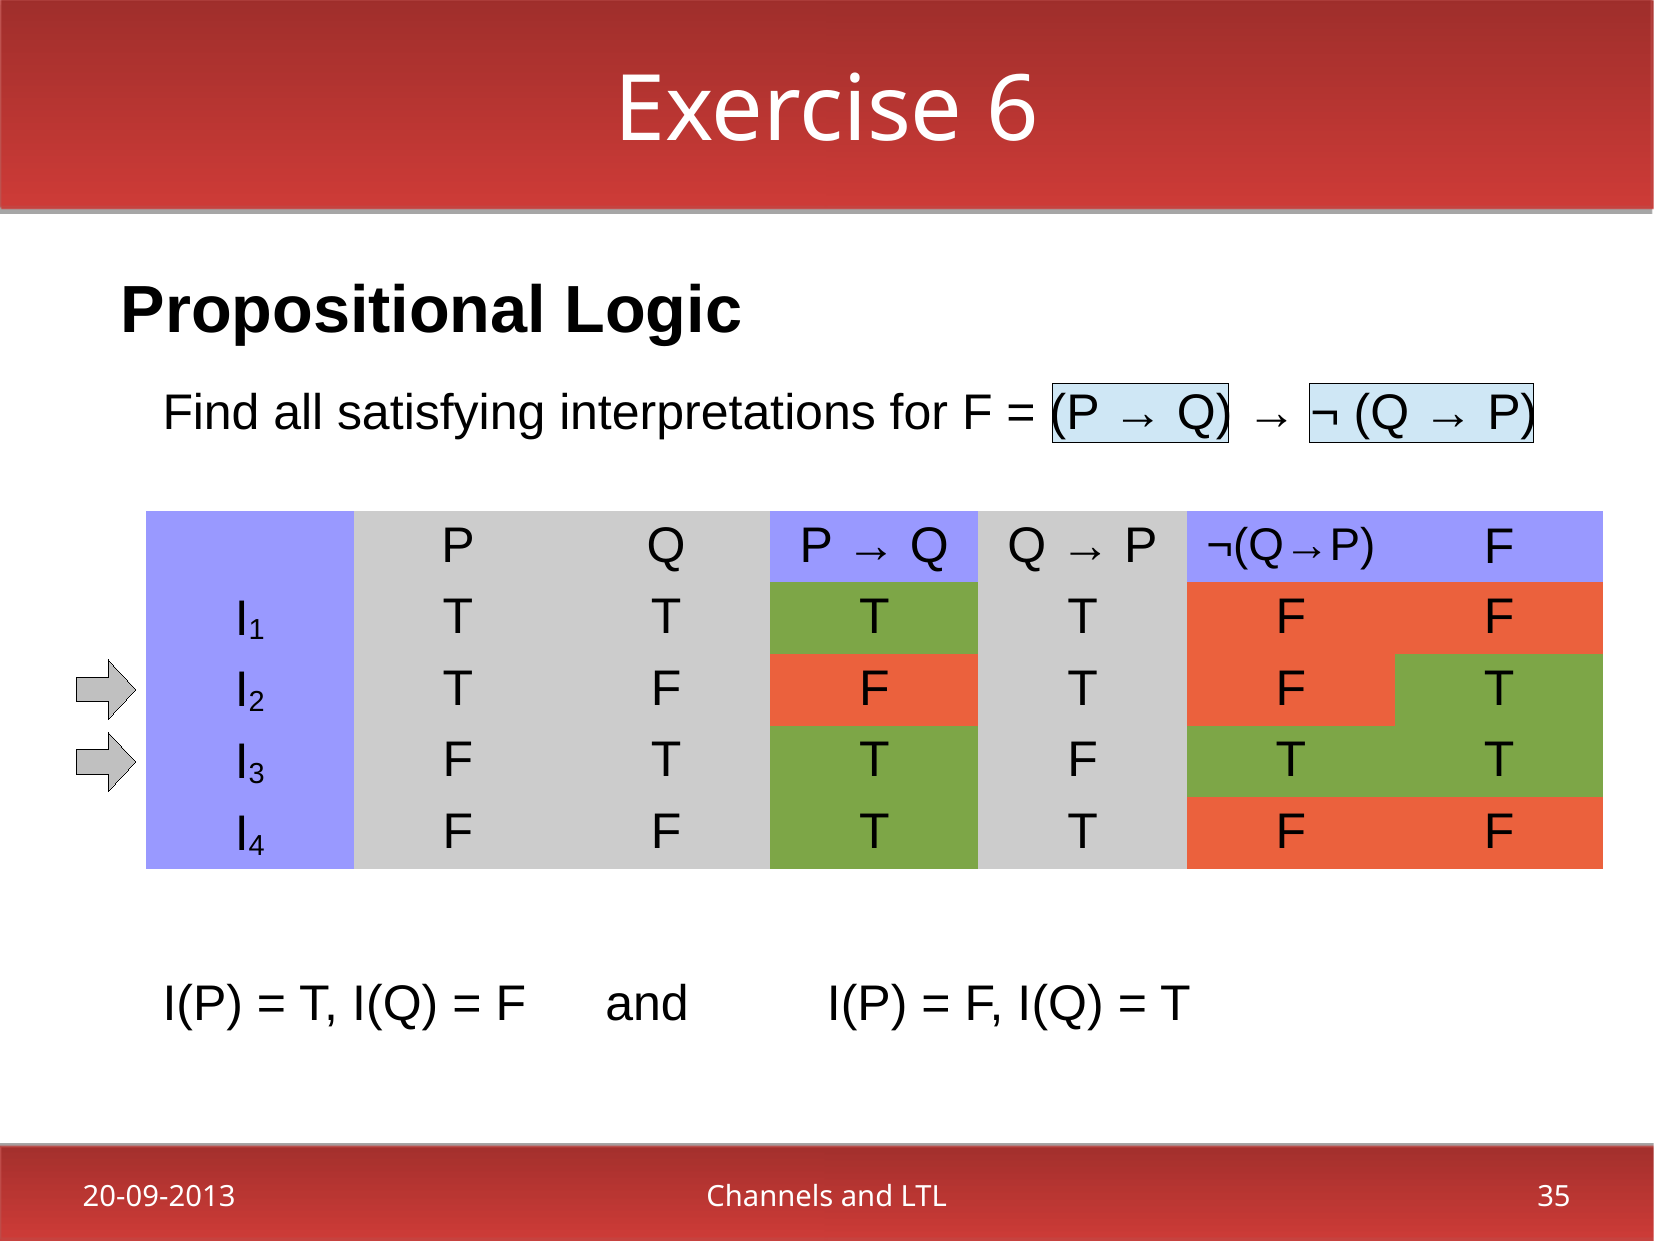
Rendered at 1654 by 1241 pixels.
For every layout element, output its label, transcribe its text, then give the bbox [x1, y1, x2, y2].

table_cell T [1187, 726, 1395, 797]
picture [0, 0, 1654, 214]
table_cell T [354, 582, 562, 654]
table_cell I2 [146, 654, 354, 726]
table_cell F [978, 726, 1187, 797]
table_header [146, 511, 354, 582]
table_cell T [770, 797, 978, 869]
table_cell F [1187, 797, 1395, 869]
table_cell T [562, 726, 770, 797]
table_header Q [562, 511, 770, 582]
text_box I(P) = T, I(Q) = F and I(P) = F, I(Q) = T [147, 967, 1206, 1039]
table_cell F [354, 797, 562, 869]
table_cell T [978, 582, 1187, 654]
text_box [76, 732, 136, 792]
table_header P → Q [770, 511, 978, 582]
table_header ¬(Q→P) [1187, 511, 1395, 582]
table_cell T [562, 582, 770, 654]
text_box [76, 659, 136, 720]
table_cell F [1395, 797, 1603, 869]
table_header P [354, 511, 562, 582]
title Exercise 6 [59, 31, 1595, 178]
table_cell F [1395, 582, 1603, 654]
table_cell I3 [146, 726, 354, 797]
picture [0, 1143, 1654, 1241]
table_cell F [354, 726, 562, 797]
table_cell T [770, 582, 978, 654]
table_cell T [1395, 726, 1603, 797]
table_cell F [1187, 582, 1395, 654]
table_cell F [1187, 654, 1395, 726]
text_box Find all satisfying interpretations for F = (P → Q) → ¬ (Q → P) [147, 377, 1554, 448]
table_cell F [562, 654, 770, 726]
text_box Propositional Logic [105, 264, 759, 354]
table_cell T [354, 654, 562, 726]
table_cell I4 [146, 797, 354, 869]
table_cell T [978, 654, 1187, 726]
table_header F [1395, 511, 1603, 582]
table_cell F [562, 797, 770, 869]
table_cell T [978, 797, 1187, 869]
table_cell I1 [146, 582, 354, 654]
table_cell T [1395, 654, 1603, 726]
table_cell F [770, 654, 978, 726]
table_cell T [770, 726, 978, 797]
table_header Q → P [978, 511, 1187, 582]
